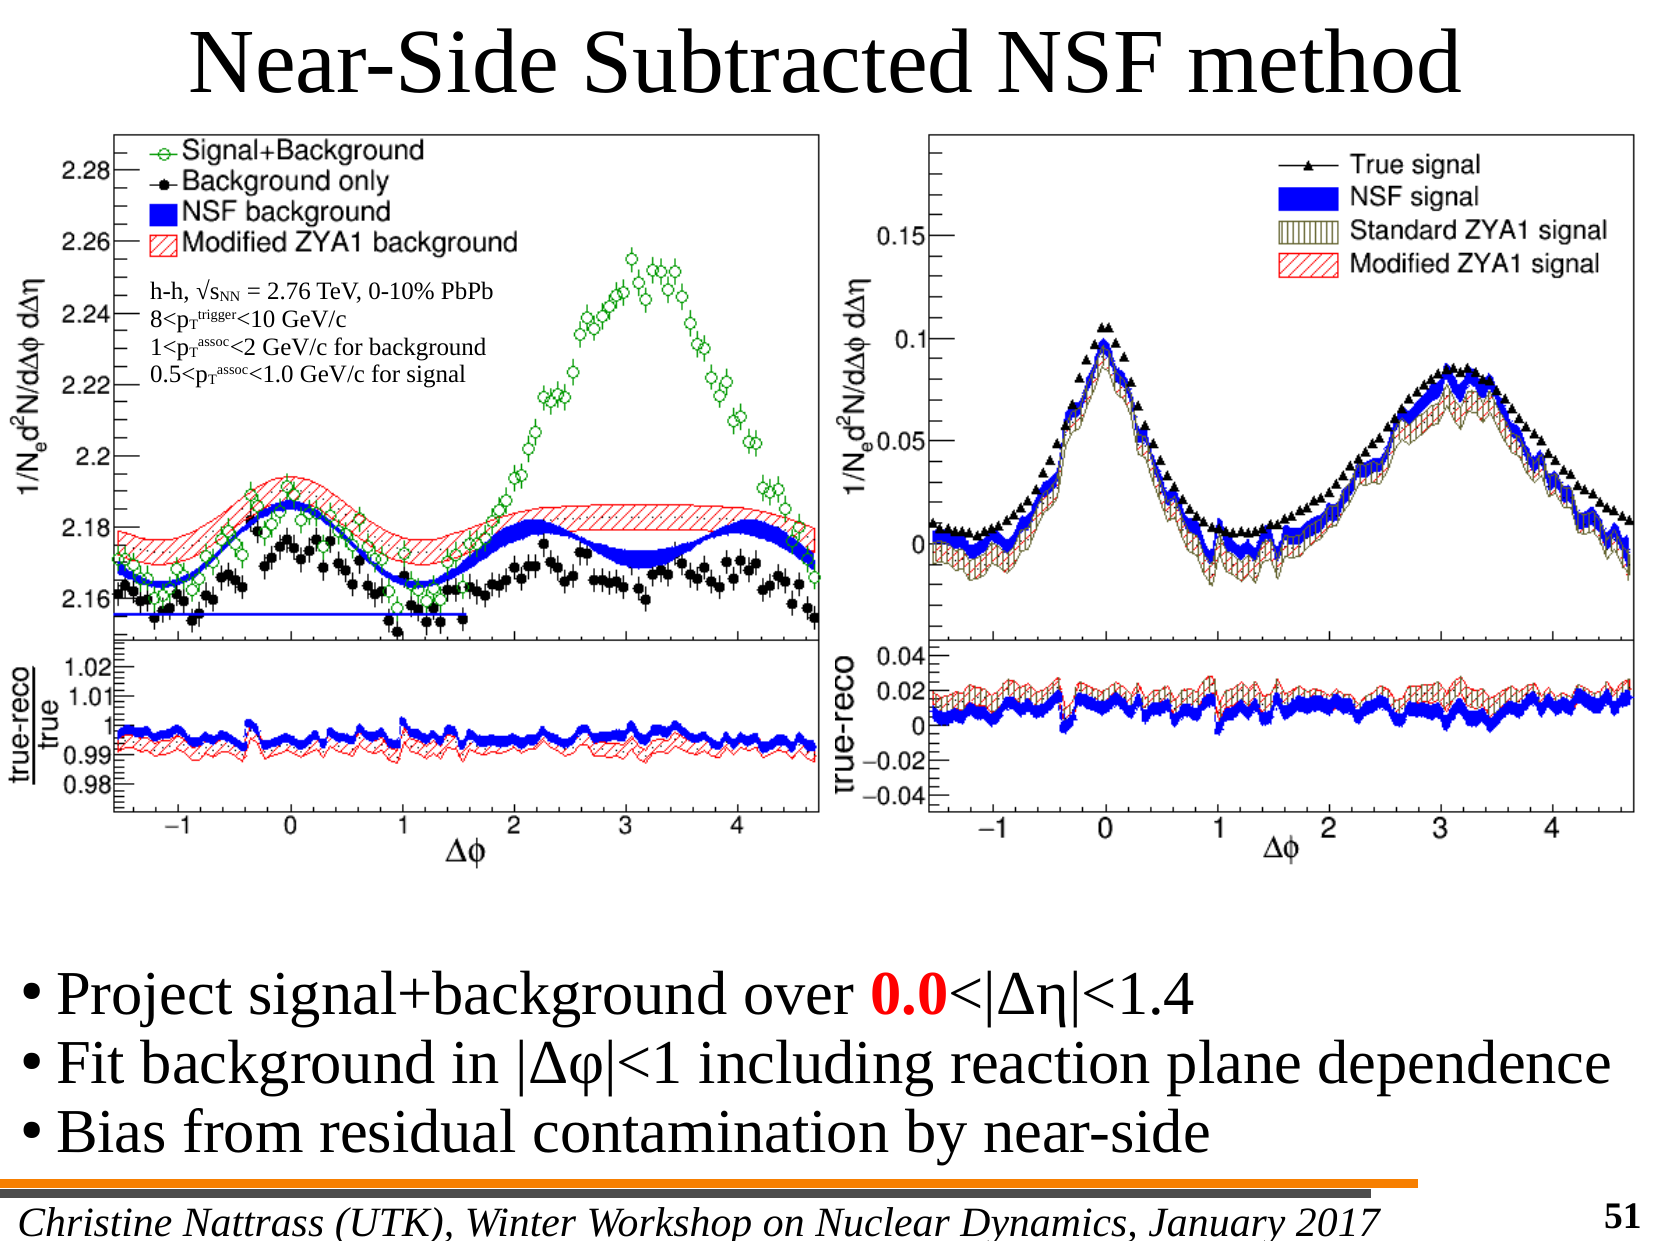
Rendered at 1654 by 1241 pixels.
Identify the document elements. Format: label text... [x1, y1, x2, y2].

text_box h-h, √sNN = 2.76 TeV, 0-10% PbPb 8<pTtrigger<10 GeV/c 1<pTassoc<2 GeV/c for background 0.5<pTassoc<1.0 GeV/c for signal [135, 270, 526, 436]
text_box Project signal+background over 0.0<|Δη|<1.4 Fit background in |Δφ|<1 including reaction plane dependence Bias from residual contamination by near-side [5, 951, 1642, 1241]
picture [6, 119, 1650, 871]
title Near-Side Subtracted NSF method [82, 2, 1571, 119]
